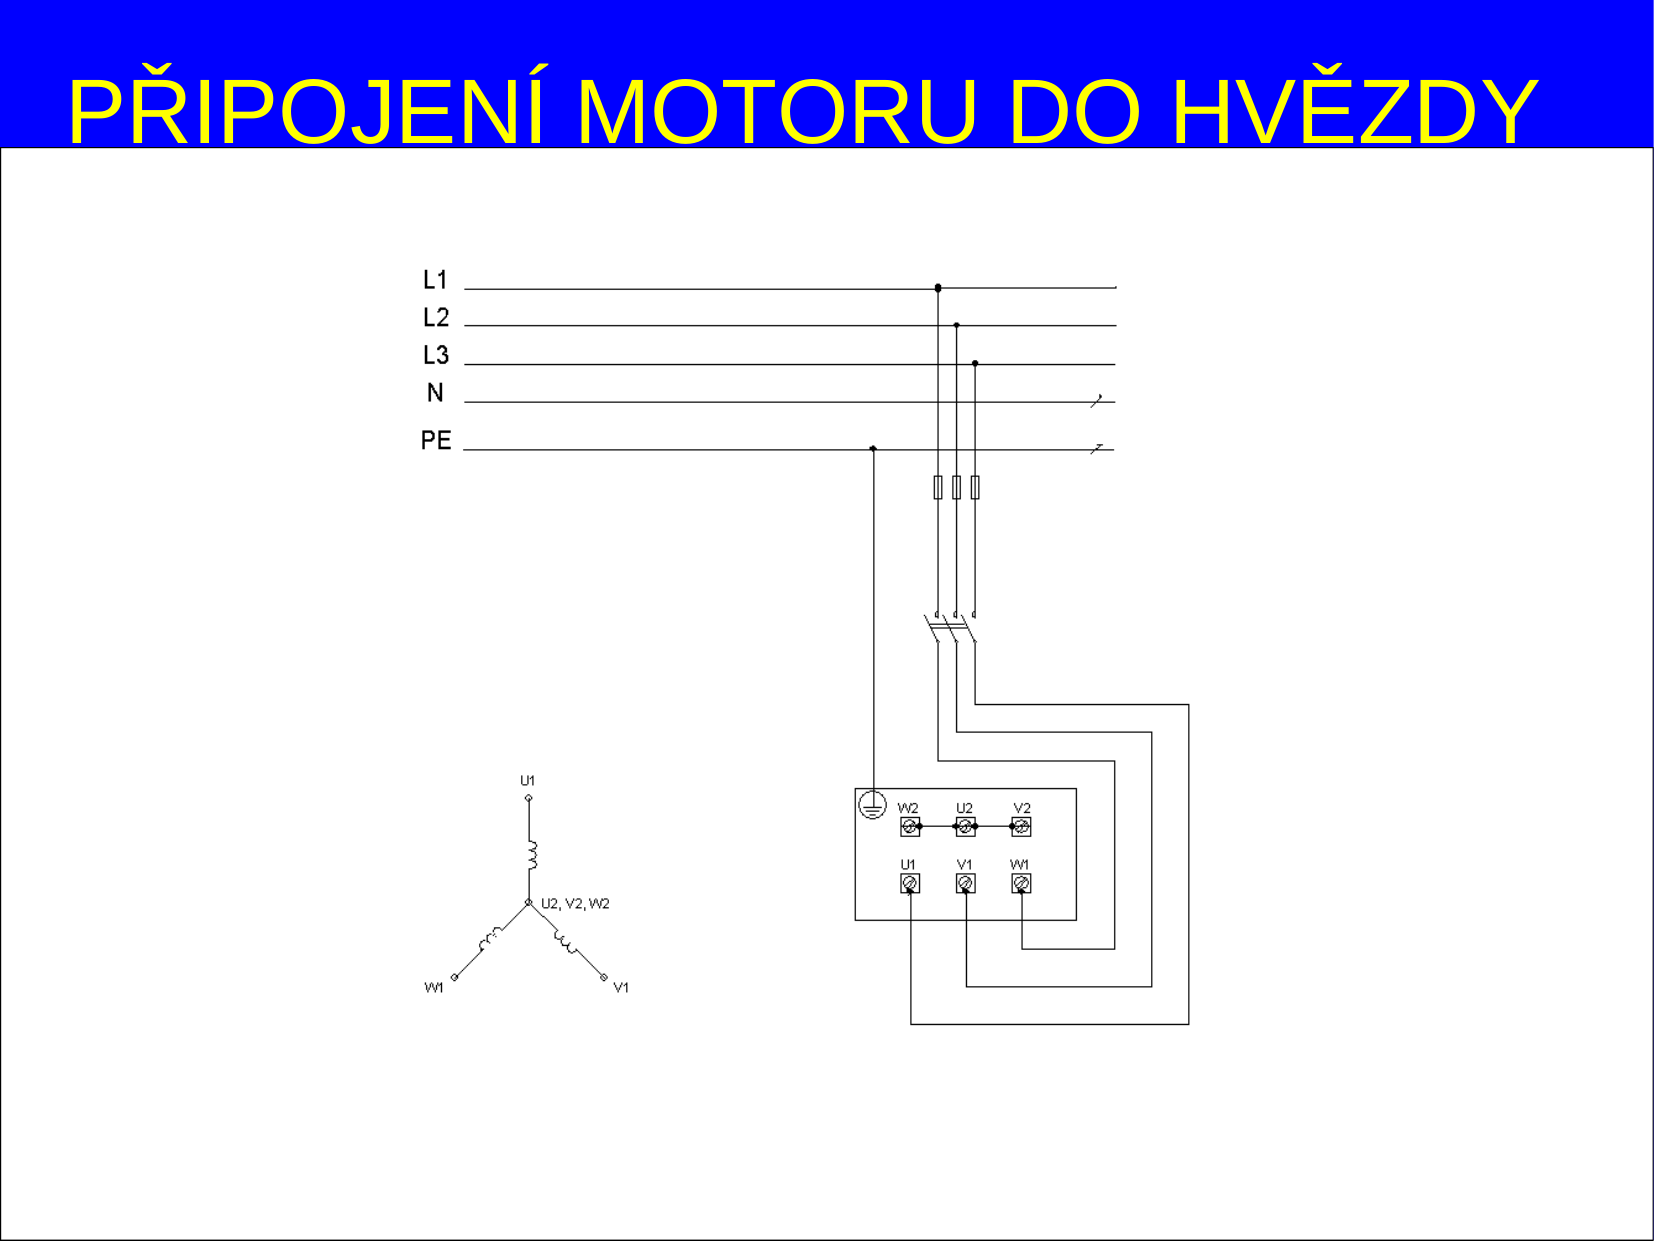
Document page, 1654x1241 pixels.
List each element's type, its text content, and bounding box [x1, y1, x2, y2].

picture [0, 147, 1654, 1241]
title PŘIPOJENÍ MOTORU DO HVĚZDY [60, 10, 1548, 147]
